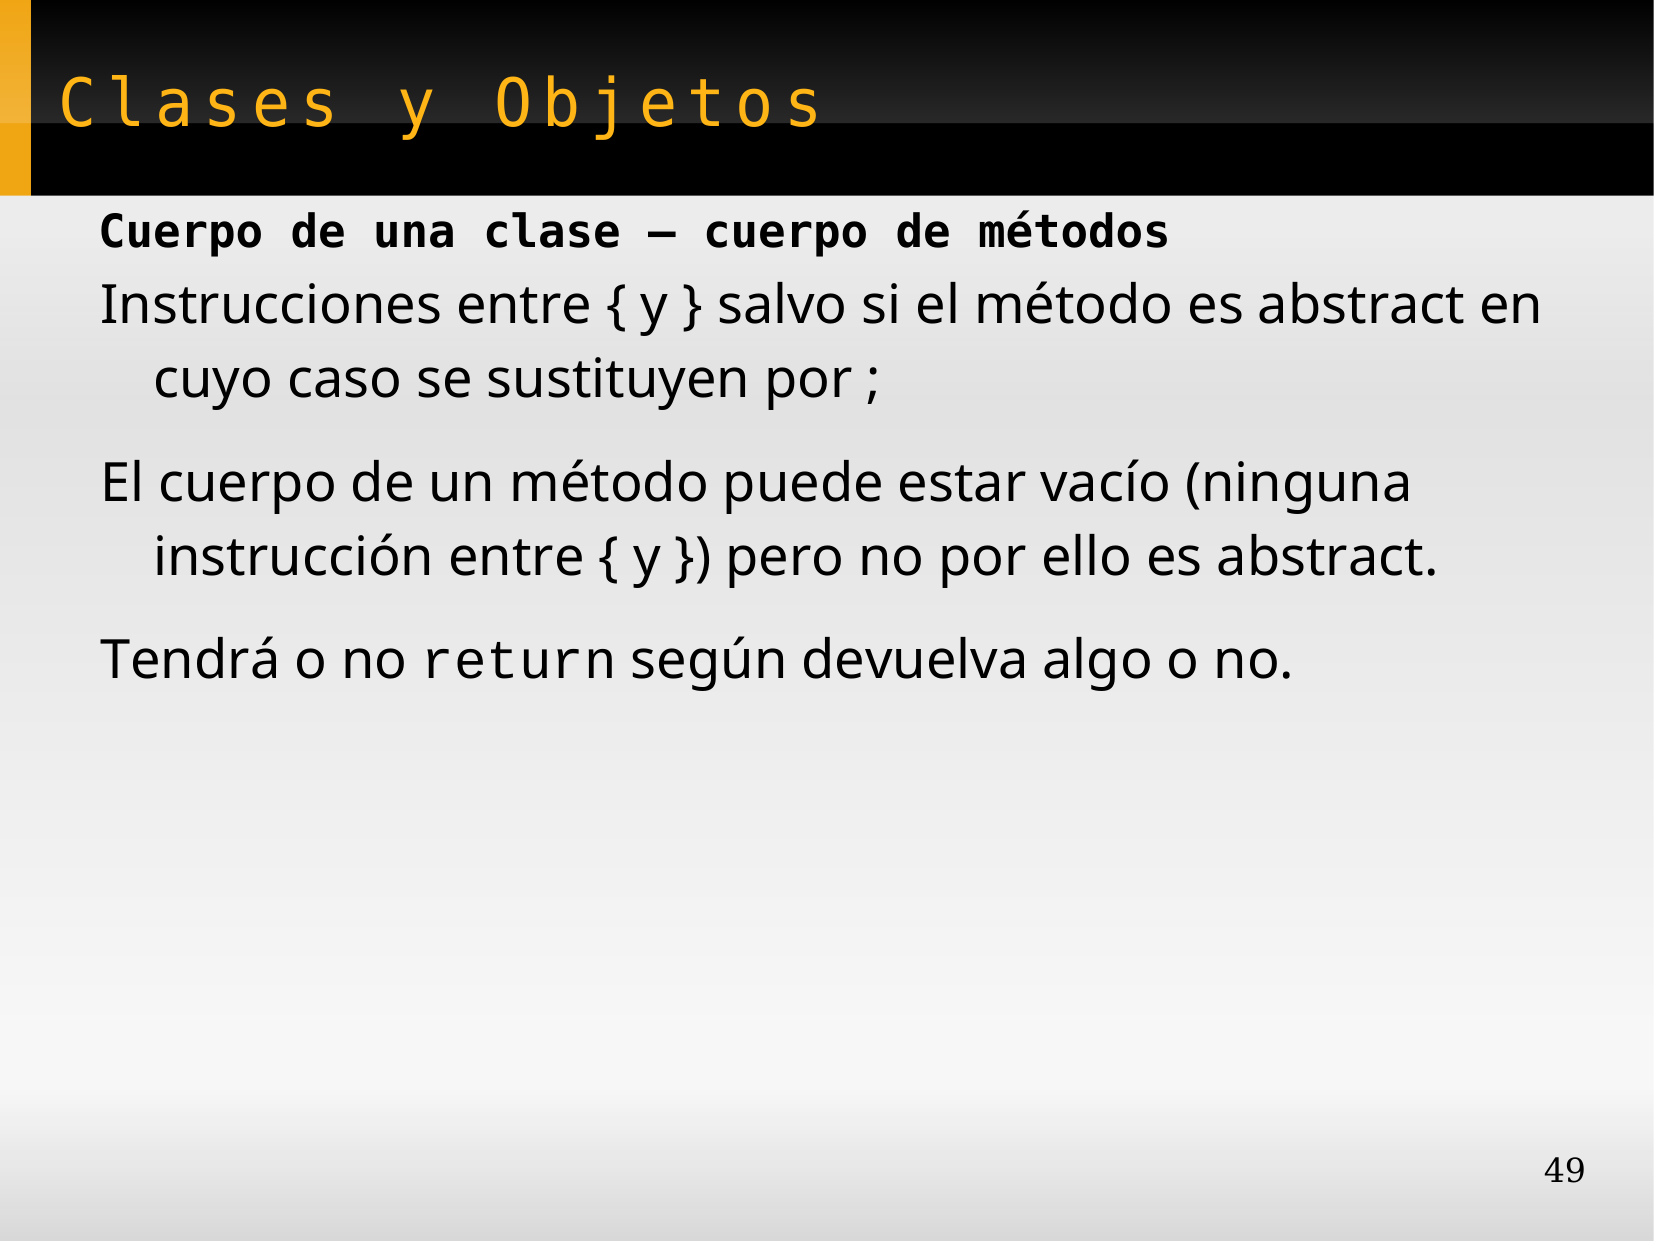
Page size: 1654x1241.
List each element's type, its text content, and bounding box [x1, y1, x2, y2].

title Clases y Objetos [59, 29, 1595, 178]
picture [0, 0, 1654, 1241]
list Instrucciones entre { y } salvo si el método es abstract en cuyo caso se sustituyen por ; El cuerpo de un método puede estar vacío (ninguna instrucción entre { y }) pero no por ello es abstract. Tendrá o no return según devuelva algo o no. [82, 265, 1571, 655]
text_box Cuerpo de una clase – cuerpo de métodos [83, 197, 1186, 266]
